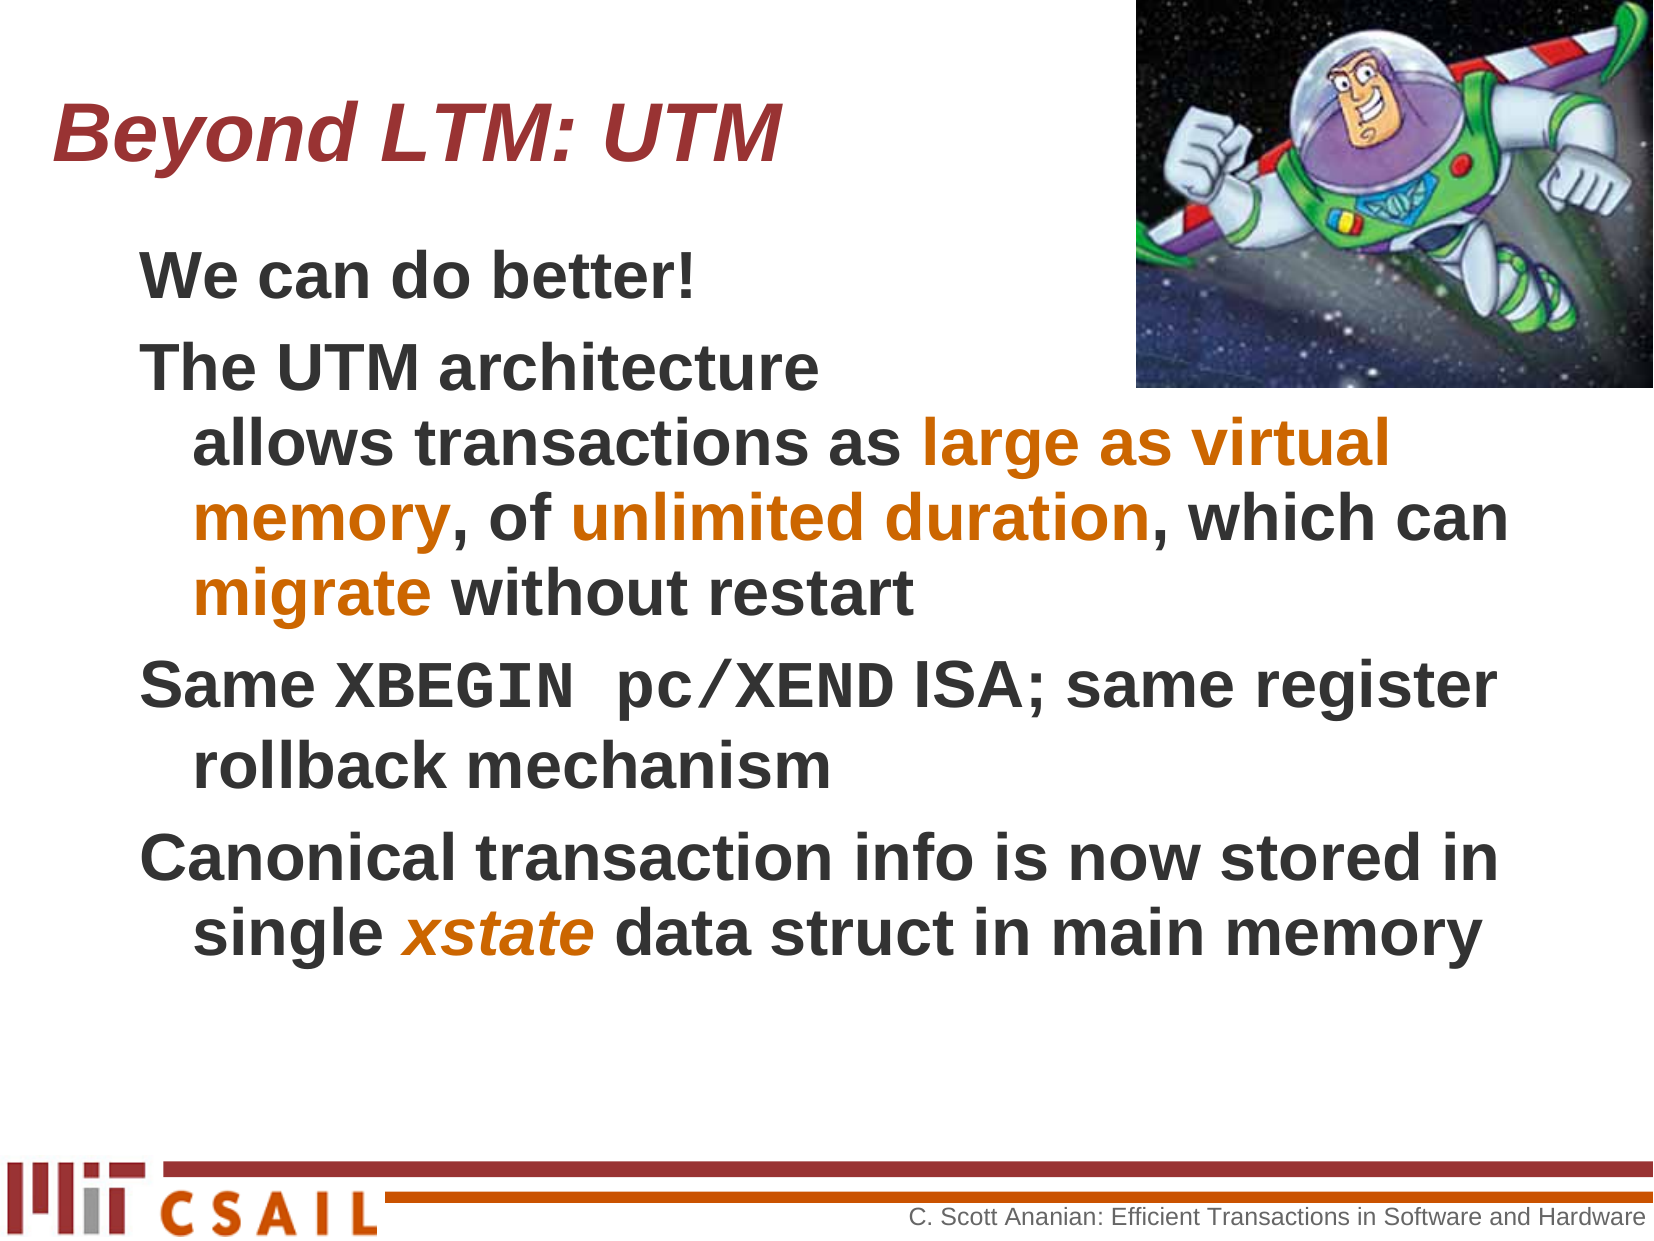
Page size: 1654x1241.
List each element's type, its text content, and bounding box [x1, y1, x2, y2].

picture [1136, 0, 1653, 388]
title Beyond LTM: UTM [52, 28, 1136, 237]
list We can do better! The UTM architecture allows transactions as large as virtual memory, of unlimited duration, which can migrate without restart Same XBEGIN pc/XEND ISA; same register rollback mechanism Canonical transaction info is now stored in single xstate data struct in main memory [121, 237, 1561, 1211]
picture [0, 1155, 377, 1237]
